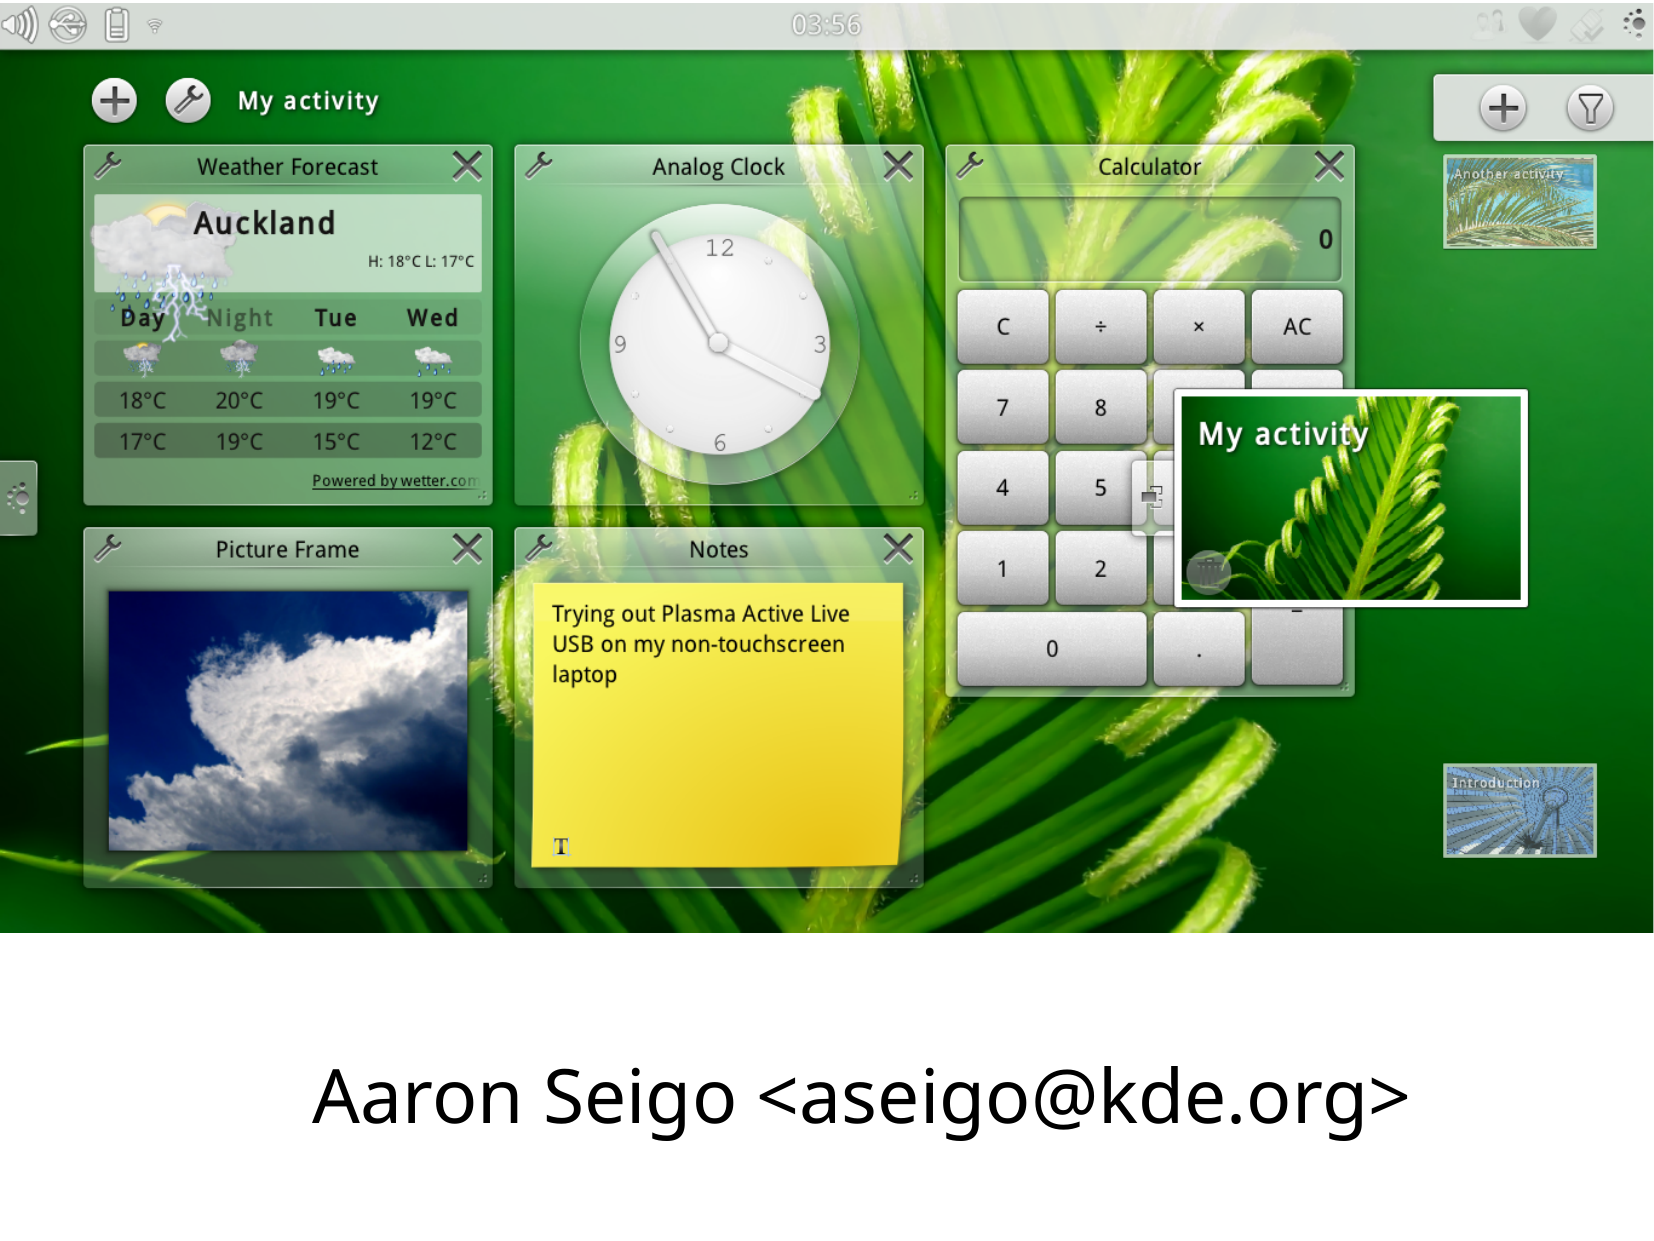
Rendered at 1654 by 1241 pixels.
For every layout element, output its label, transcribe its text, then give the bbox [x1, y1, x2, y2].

picture [0, 3, 1654, 933]
text_box Aaron Seigo <aseigo@kde.org> [75, 933, 1651, 1146]
